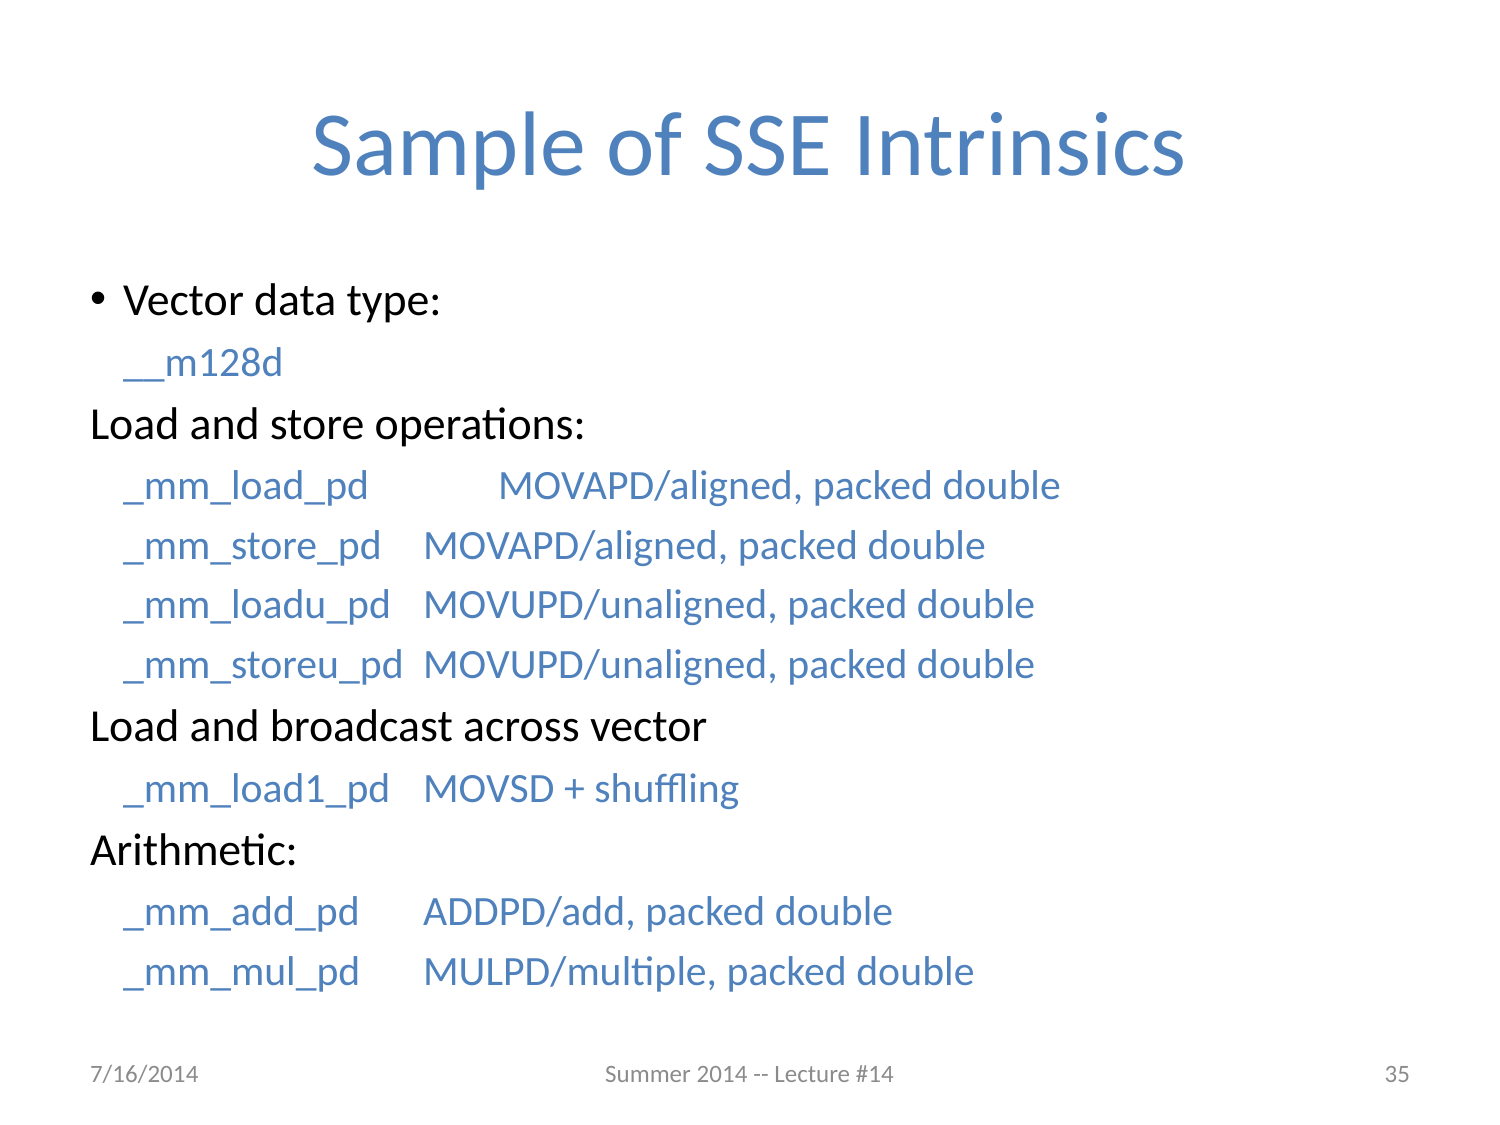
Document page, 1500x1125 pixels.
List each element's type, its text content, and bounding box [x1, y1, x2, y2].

list Vector data type: __m128d Load and store operations: _mm_load_pd MOVAPD/aligned, packed double _mm_store_pd MOVAPD/aligned, packed double _mm_loadu_pd MOVUPD/unaligned, packed double _mm_storeu_pd MOVUPD/unaligned, packed double Load and broadcast across vector _mm_load1_pd MOVSD + shuffling Arithmetic: _mm_add_pd ADDPD/add, packed double _mm_mul_pd MULPD/multiple, packed double [75, 262, 1425, 1073]
slide_number 7/16/2014 [75, 1042, 425, 1103]
title Sample of SSE Intrinsics [75, 45, 1425, 233]
slide_number <number> [1074, 1042, 1425, 1103]
footer Summer 2014 -- Lecture #14 [512, 1042, 988, 1103]
